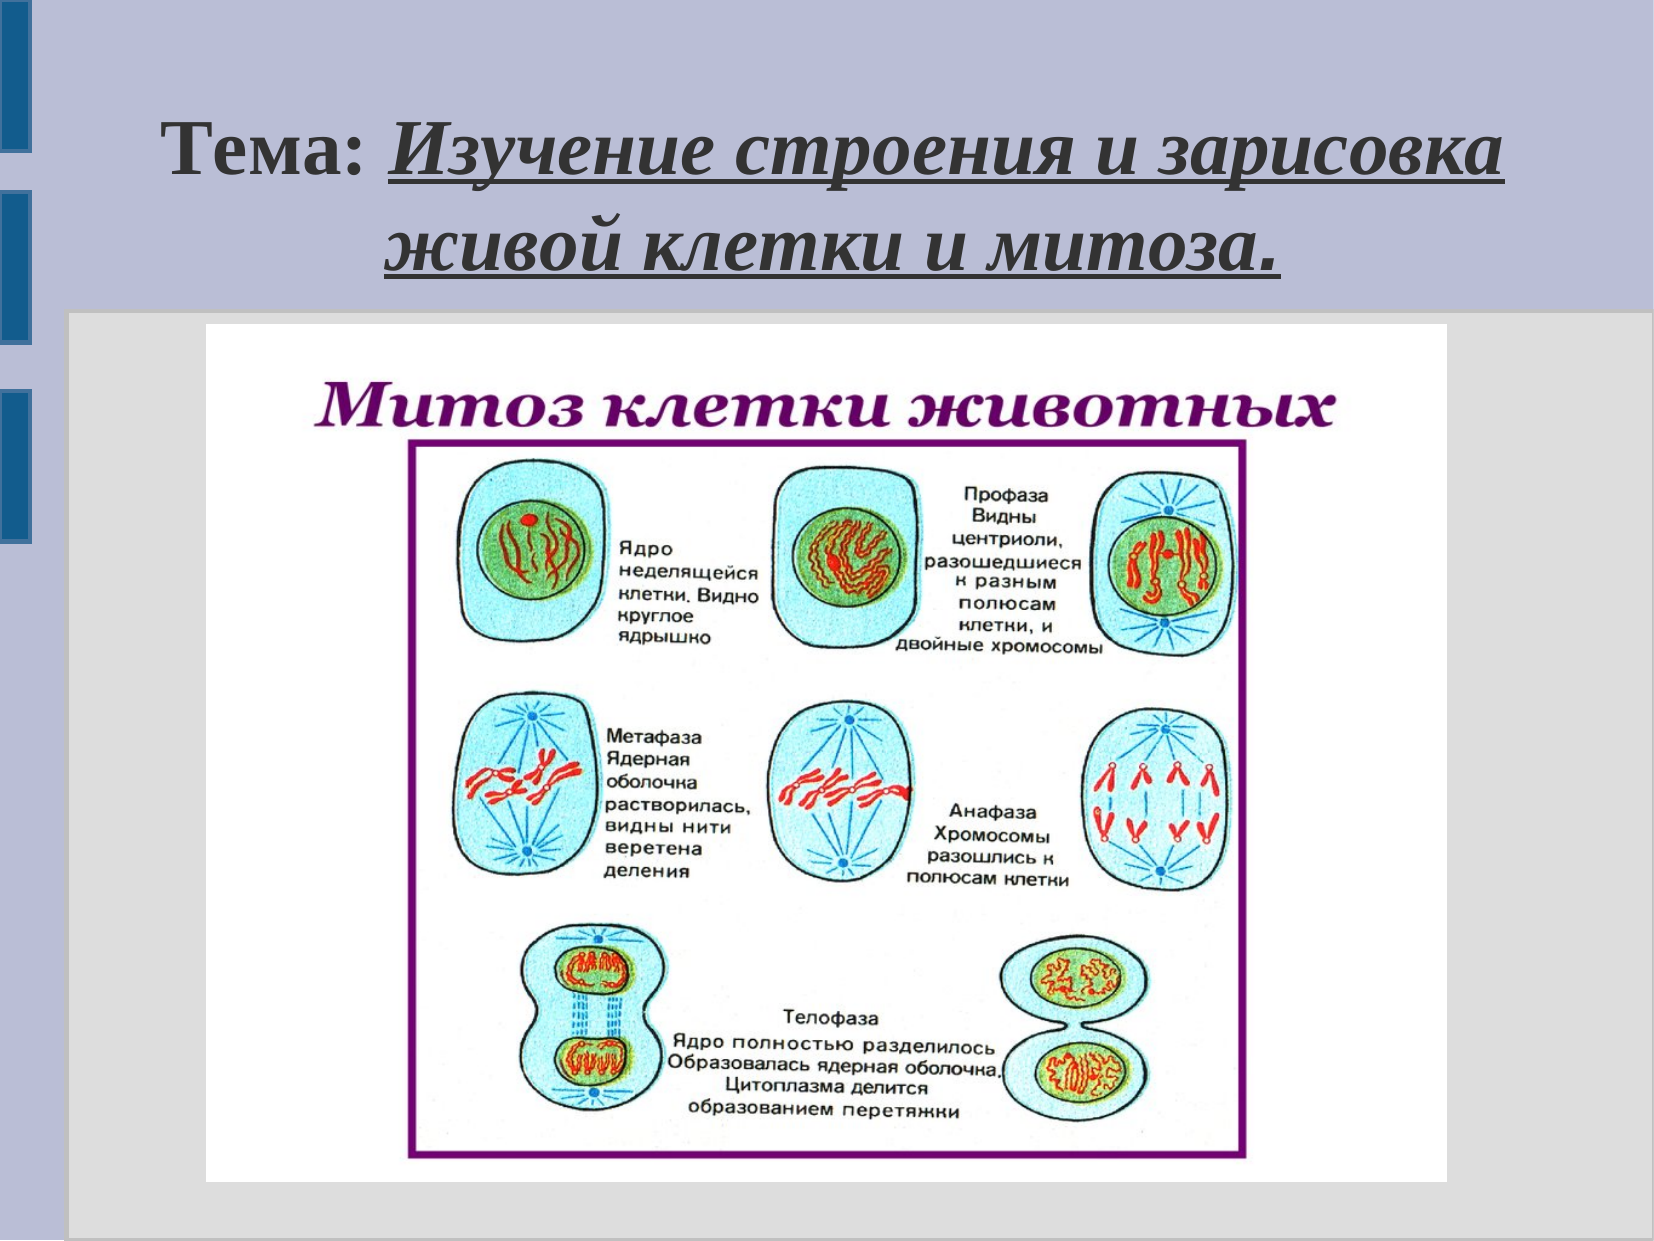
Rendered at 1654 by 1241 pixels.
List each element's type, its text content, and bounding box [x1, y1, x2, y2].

picture [206, 324, 1447, 1182]
title Тема: Изучение строения и зарисовка живой клетки и митоза. [88, 0, 1577, 266]
